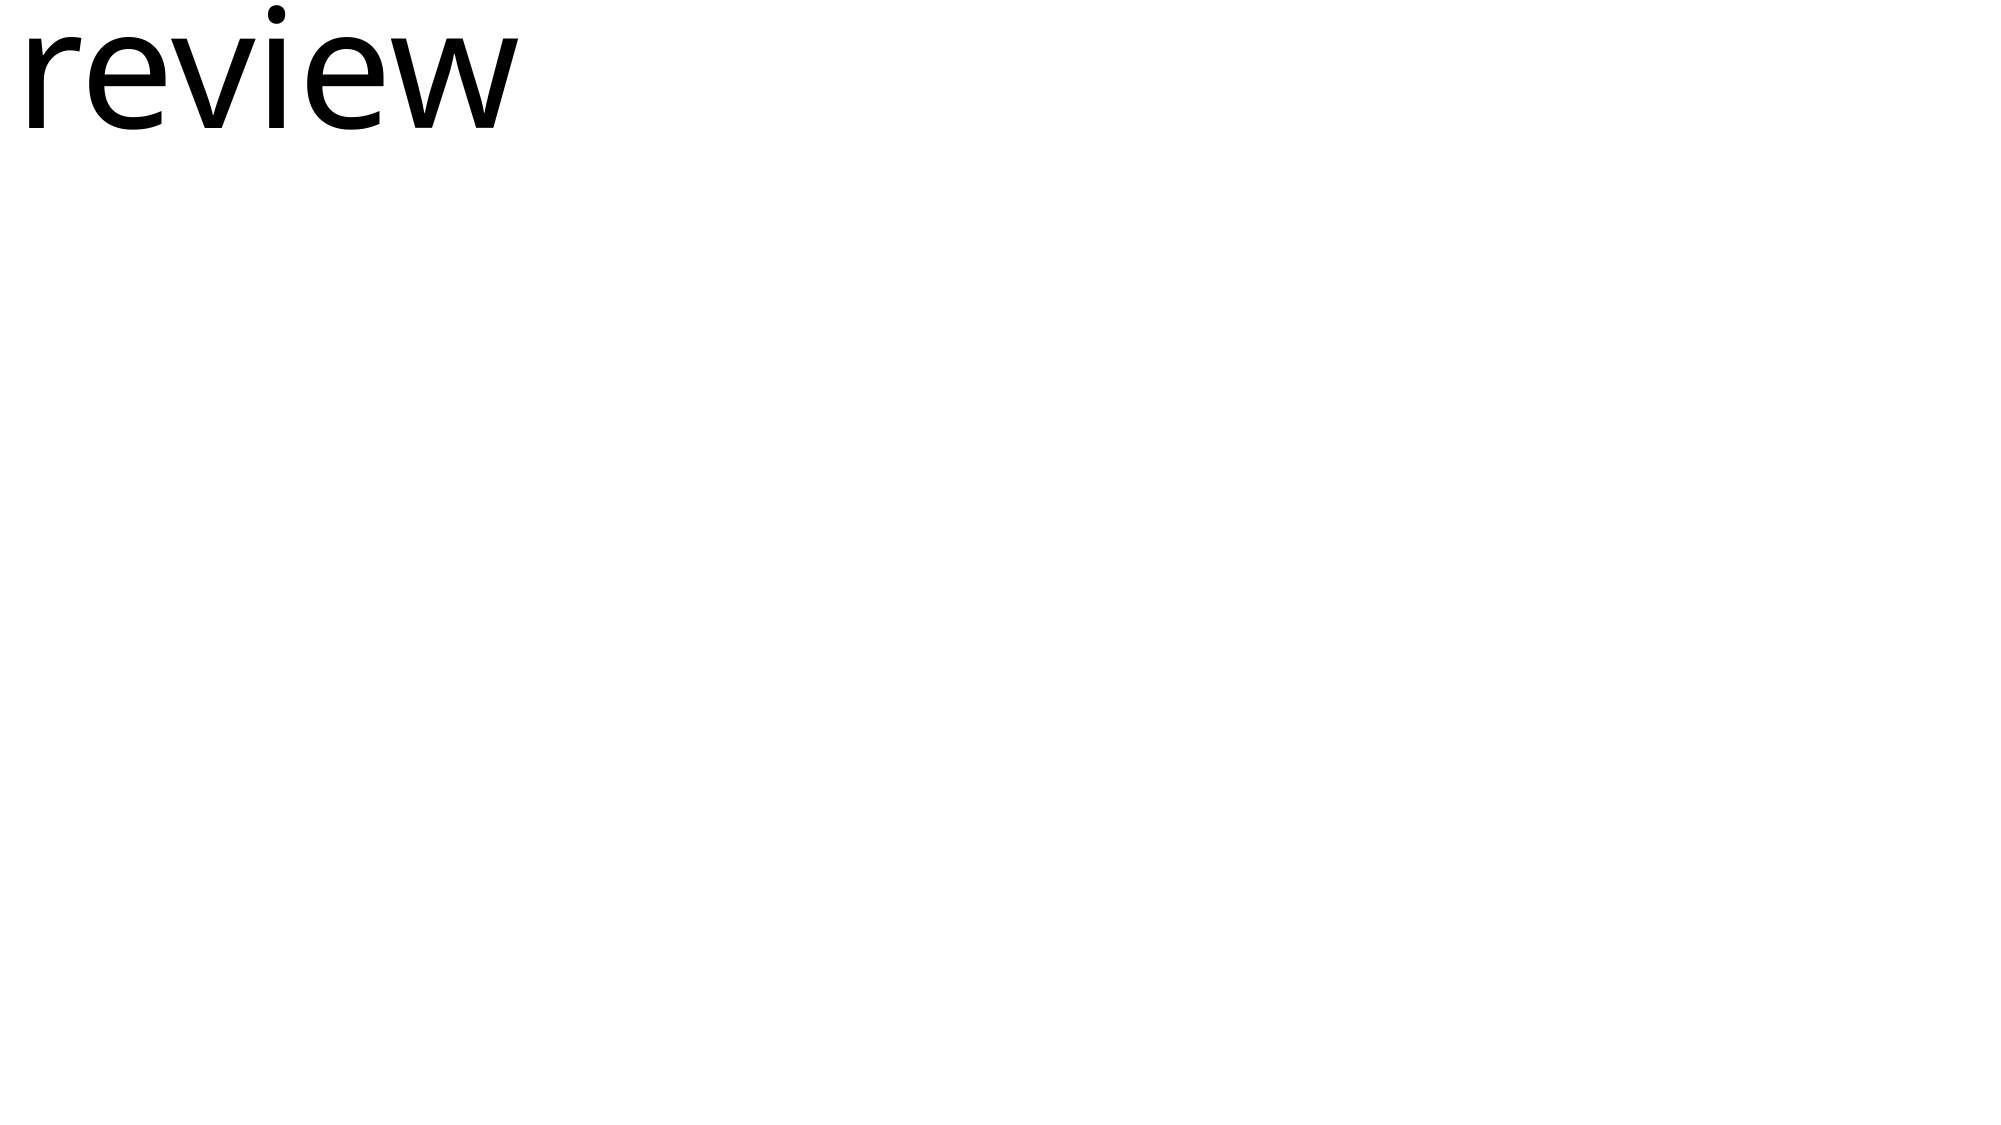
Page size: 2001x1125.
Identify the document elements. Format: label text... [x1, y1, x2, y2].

title review [0, 0, 1725, 183]
